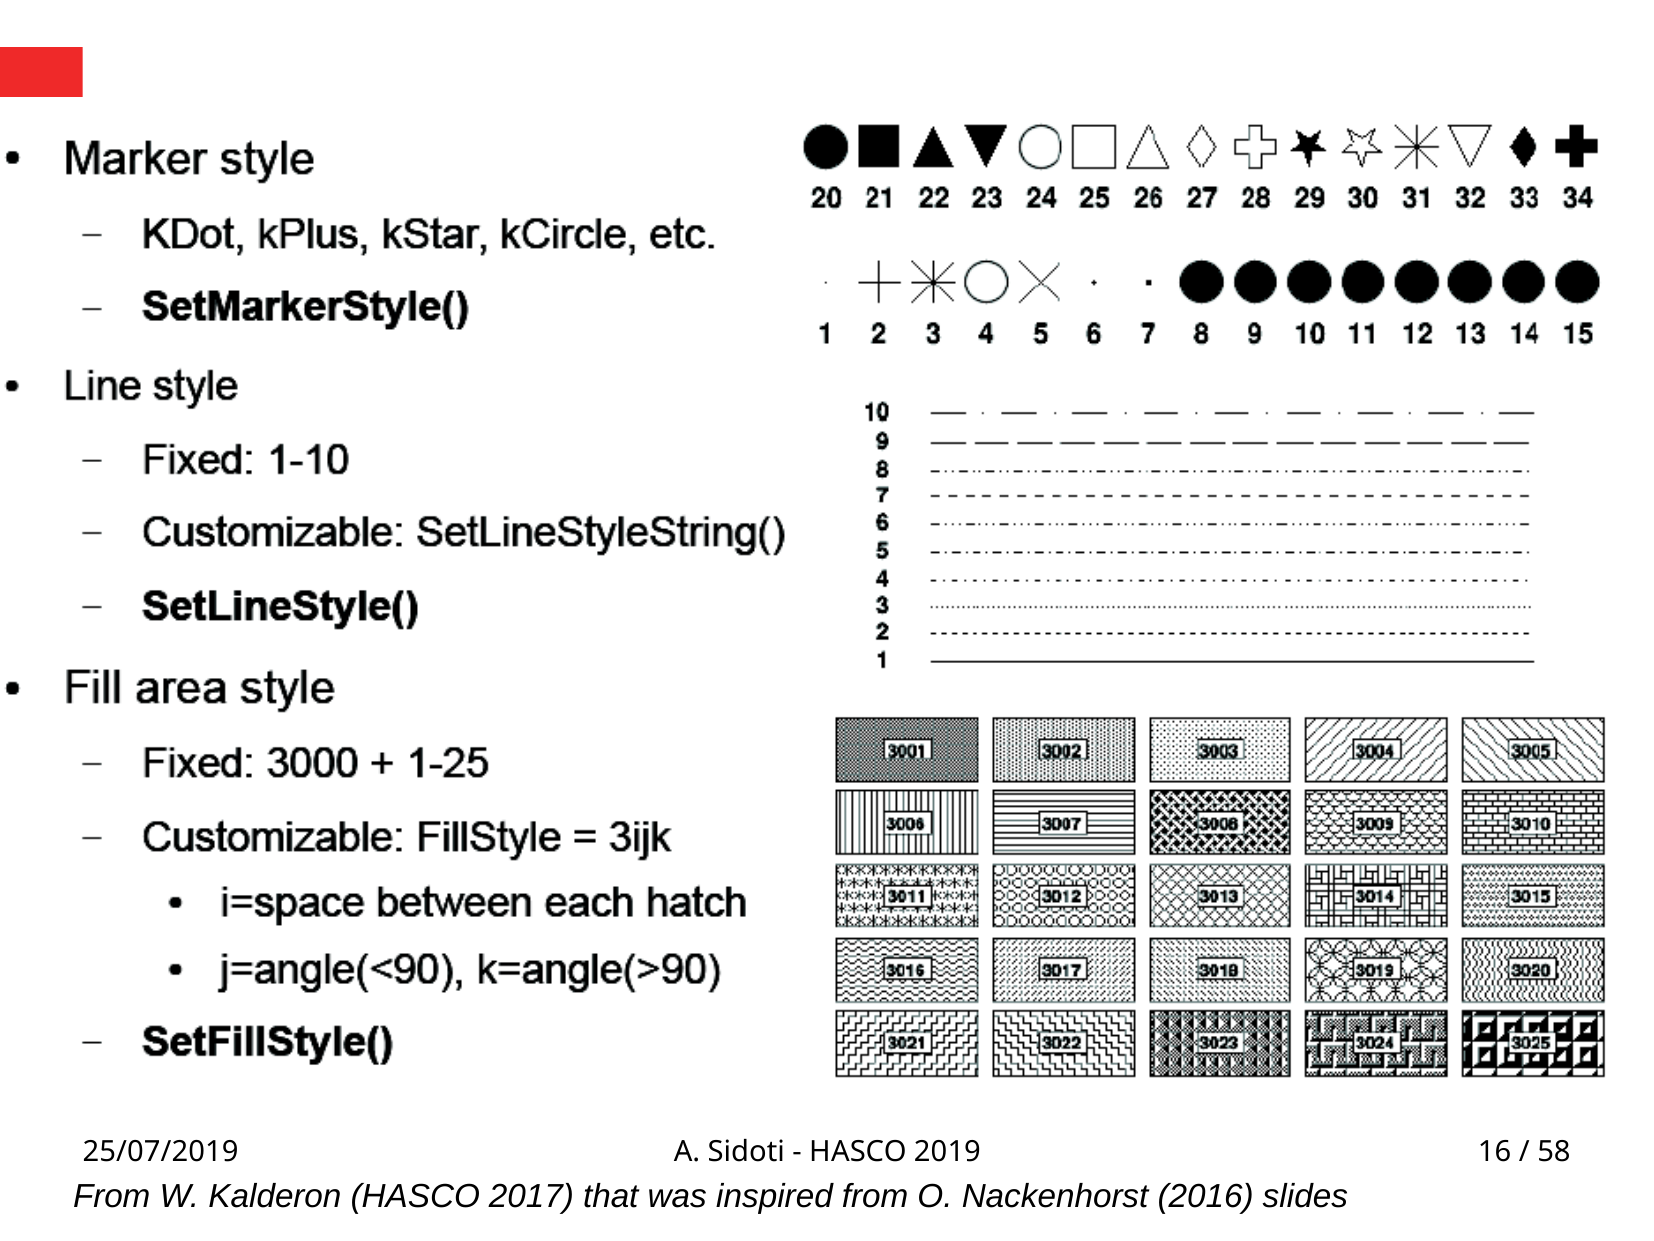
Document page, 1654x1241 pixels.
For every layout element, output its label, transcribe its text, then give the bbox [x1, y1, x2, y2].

picture [0, 97, 1621, 1096]
text_box From W. Kalderon (HASCO 2017) that was inspired from O. Nackenhorst (2016) slides [58, 1170, 1366, 1222]
